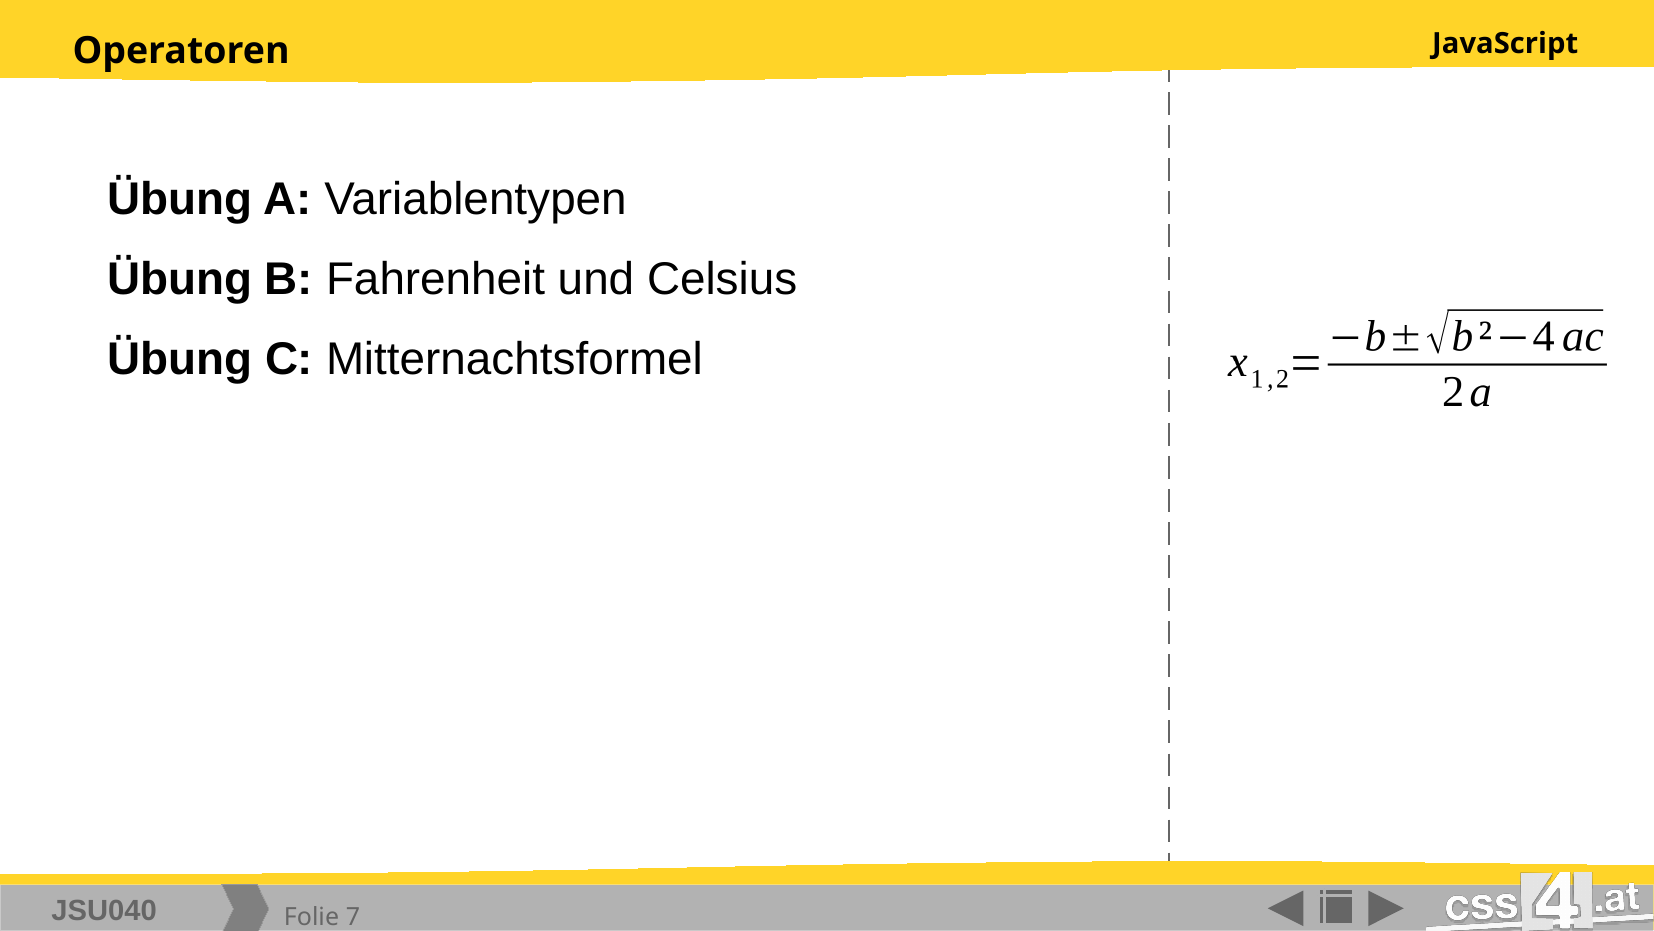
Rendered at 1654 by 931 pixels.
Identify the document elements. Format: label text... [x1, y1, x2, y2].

picture [1426, 872, 1654, 931]
text_box Übung C: Mitternachtsformel [92, 325, 731, 392]
text_box Übung B: Fahrenheit und Celsius [92, 245, 826, 312]
text_box Folie <Foliennummer> [269, 891, 542, 931]
text_box [0, 0, 1654, 83]
text_box JSU040 [36, 886, 209, 931]
text_box [0, 861, 1654, 931]
picture [1204, 292, 1635, 432]
text_box Übung A: Variablentypen [92, 165, 655, 232]
text_box Operatoren [57, 16, 416, 69]
text_box JavaScript [1417, 15, 1607, 60]
